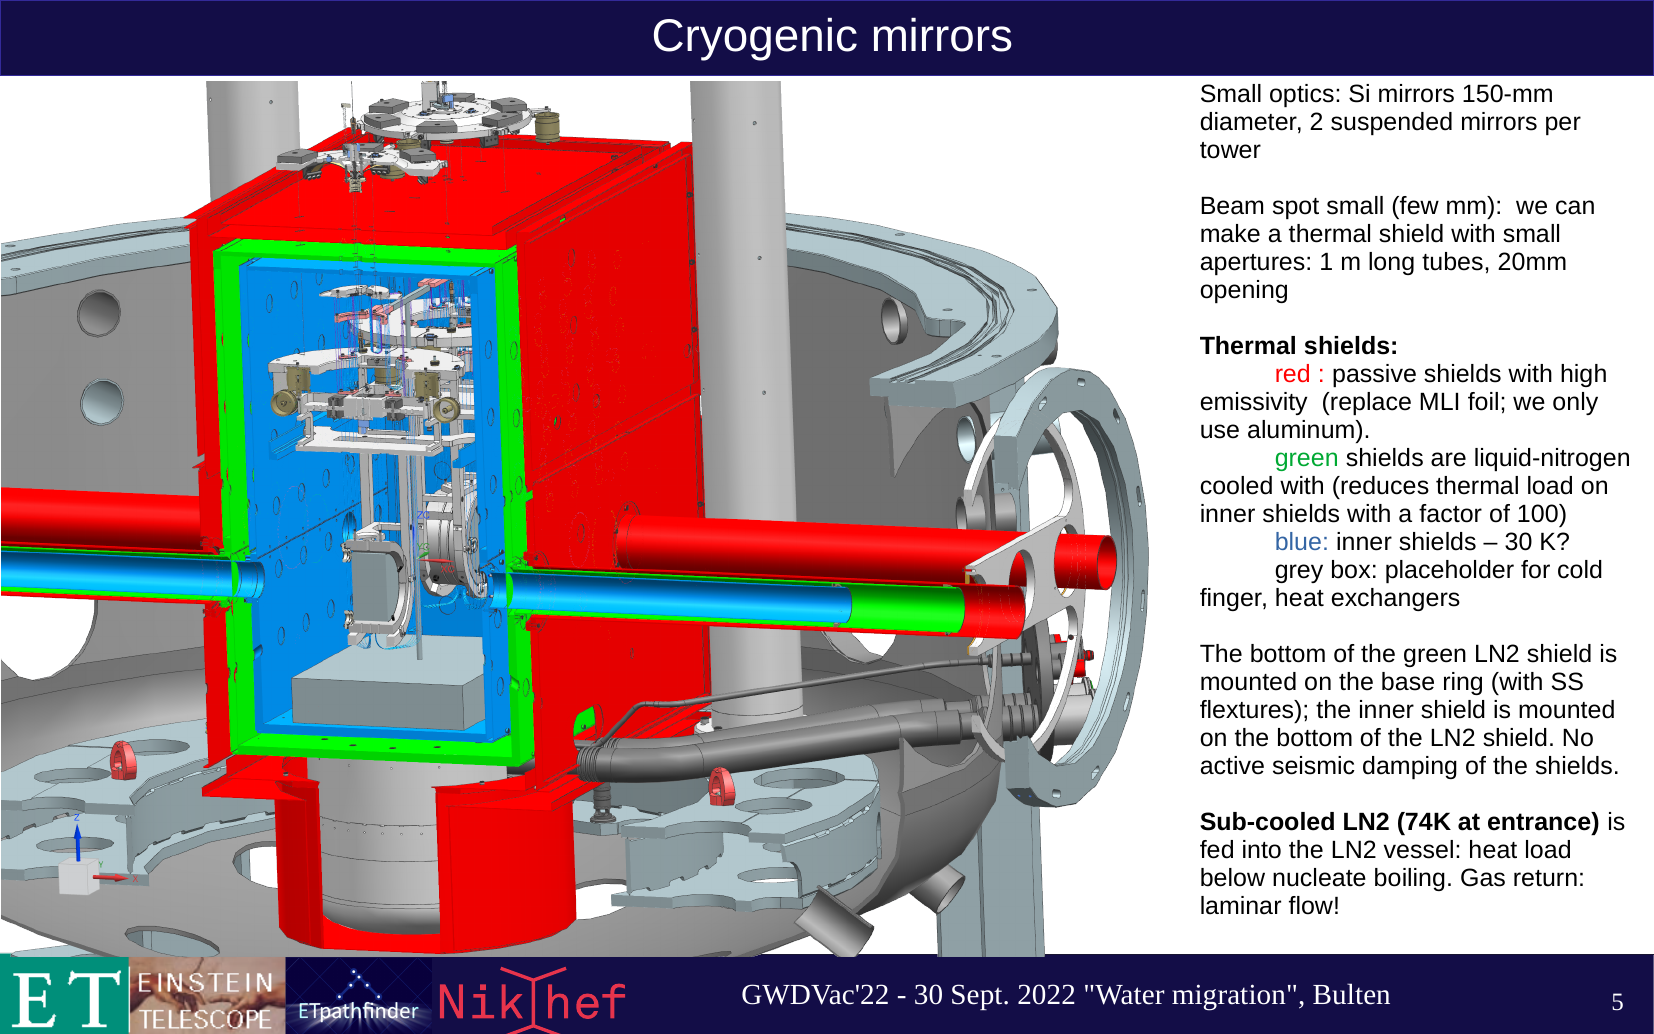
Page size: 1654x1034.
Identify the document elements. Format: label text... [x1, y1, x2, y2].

title Cryogenic mirrors [75, 1, 1591, 70]
picture [0, 81, 1219, 1034]
text_box Small optics: Si mirrors 150-mm diameter, 2 suspended mirrors per tower Beam spot small (few mm): we can make a thermal shield with small apertures: 1 m long tubes, 20mm opening Thermal shields: red : passive shields with high emissivity (replace MLI foil; we only use aluminum). green shields are liquid-nitrogen cooled with (reduces thermal load on inner shields with a factor of 100) blue: inner shields – 30 K? grey box: placeholder for cold finger, heat exchangers The bottom of the green LN2 shield is mounted on the base ring (with SS flextures); the inner shield is mounted on the bottom of the LN2 shield. No active seismic damping of the shields. Sub-cooled LN2 (74K at entrance) is fed into the LN2 vessel: heat load below nucleate boiling. Gas return: laminar flow! [1185, 72, 1651, 1034]
